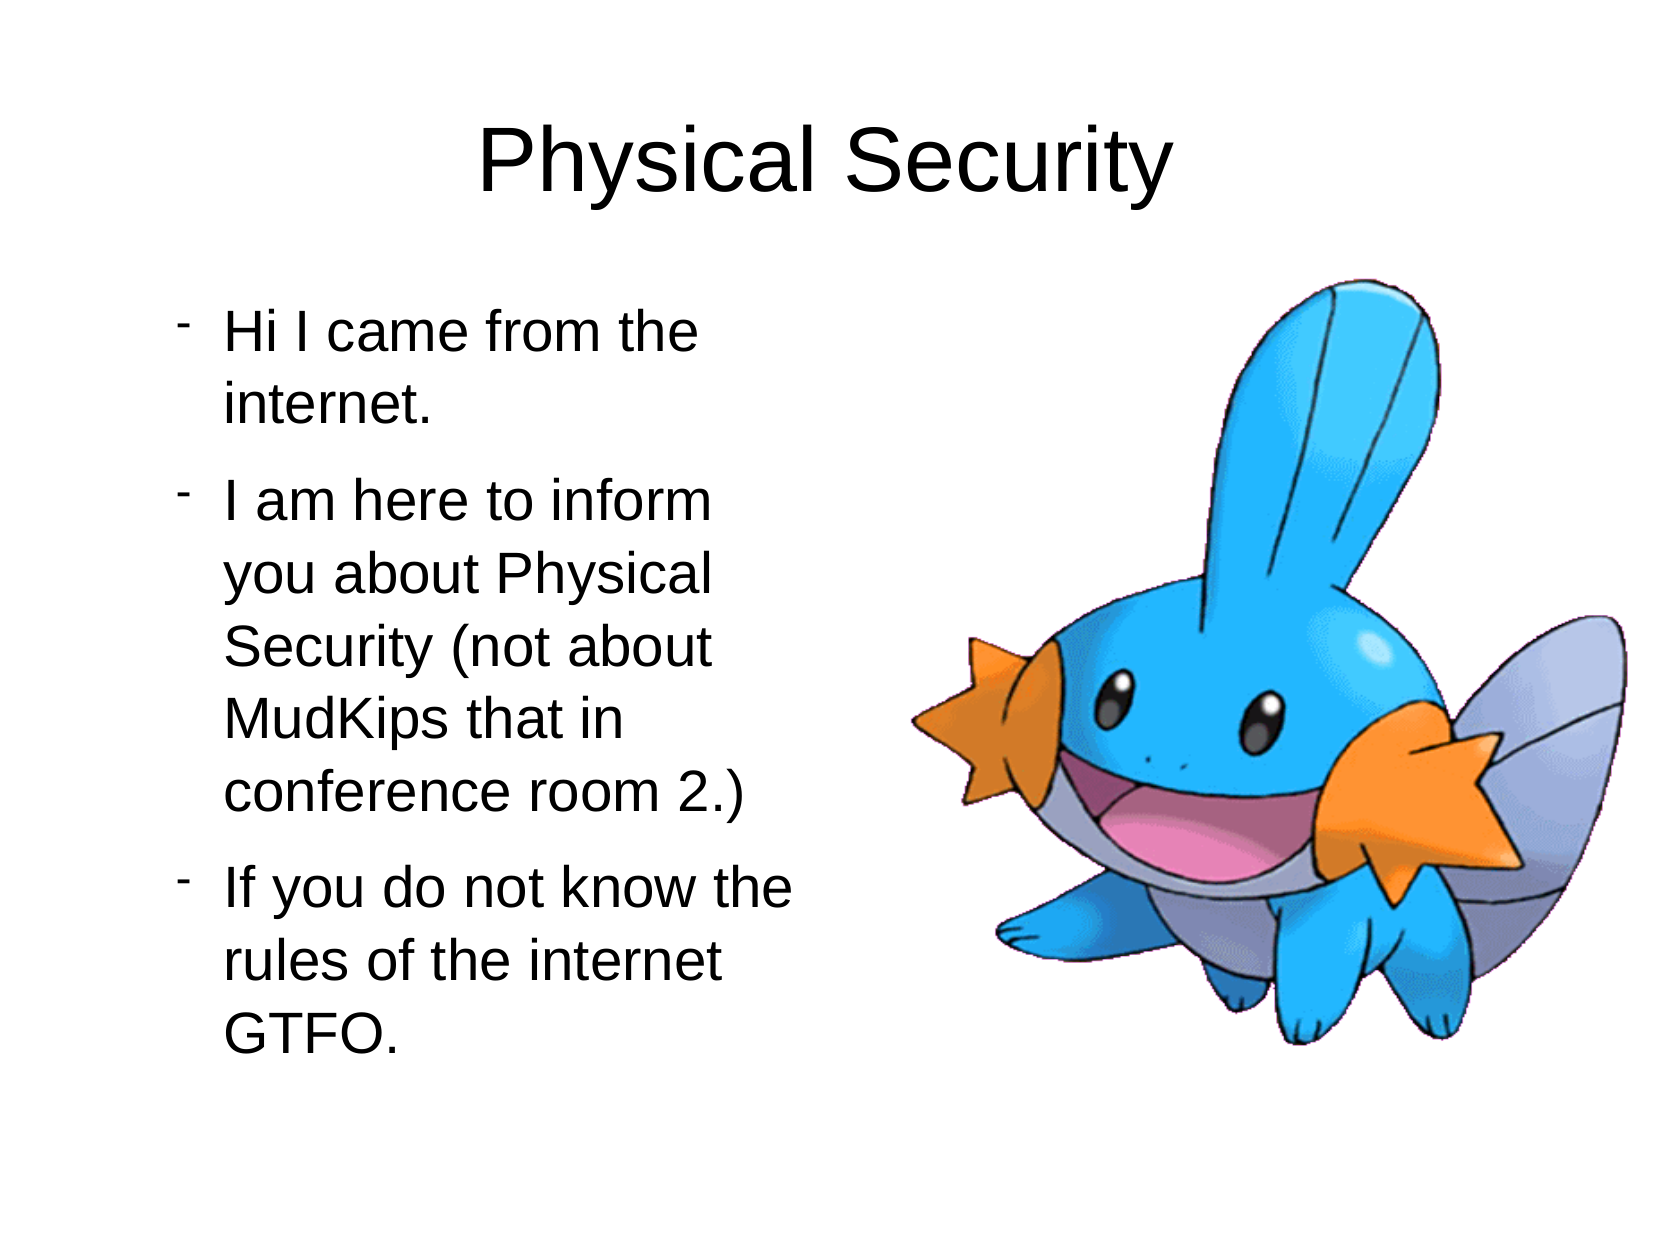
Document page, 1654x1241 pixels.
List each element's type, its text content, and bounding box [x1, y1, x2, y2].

text_box Physical Security [82, 49, 1571, 257]
picture [899, 262, 1653, 1113]
text_box Hi I came from the internet. I am here to inform you about Physical Security (not about MudKips that in conference room 2.)‏ If you do not know the rules of the internet GTFO. [82, 290, 809, 1136]
